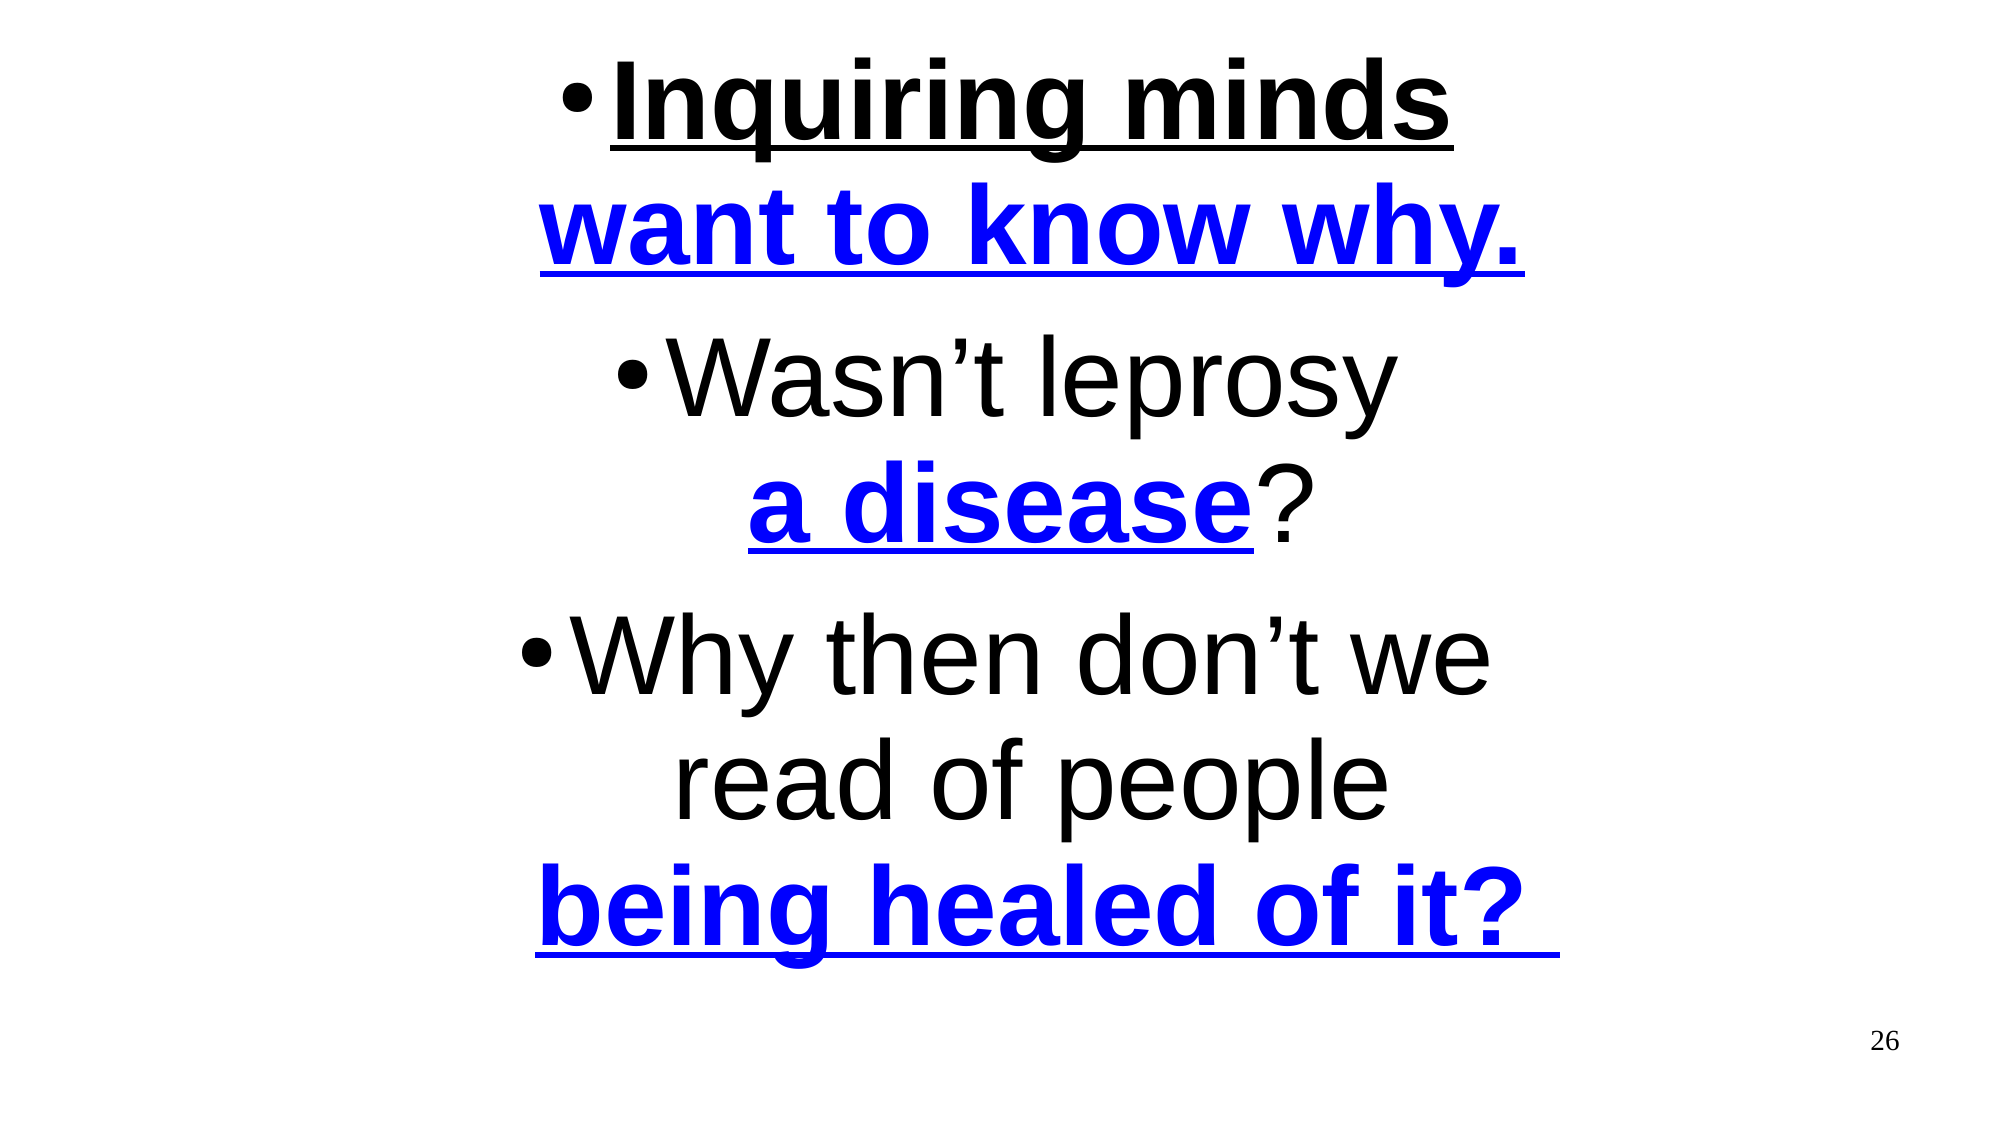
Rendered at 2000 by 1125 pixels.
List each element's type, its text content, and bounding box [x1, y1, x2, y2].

list Inquiring minds want to know why. Wasn’t leprosy a disease? Why then don’t we read of people being healed of it? [37, 37, 1988, 1088]
